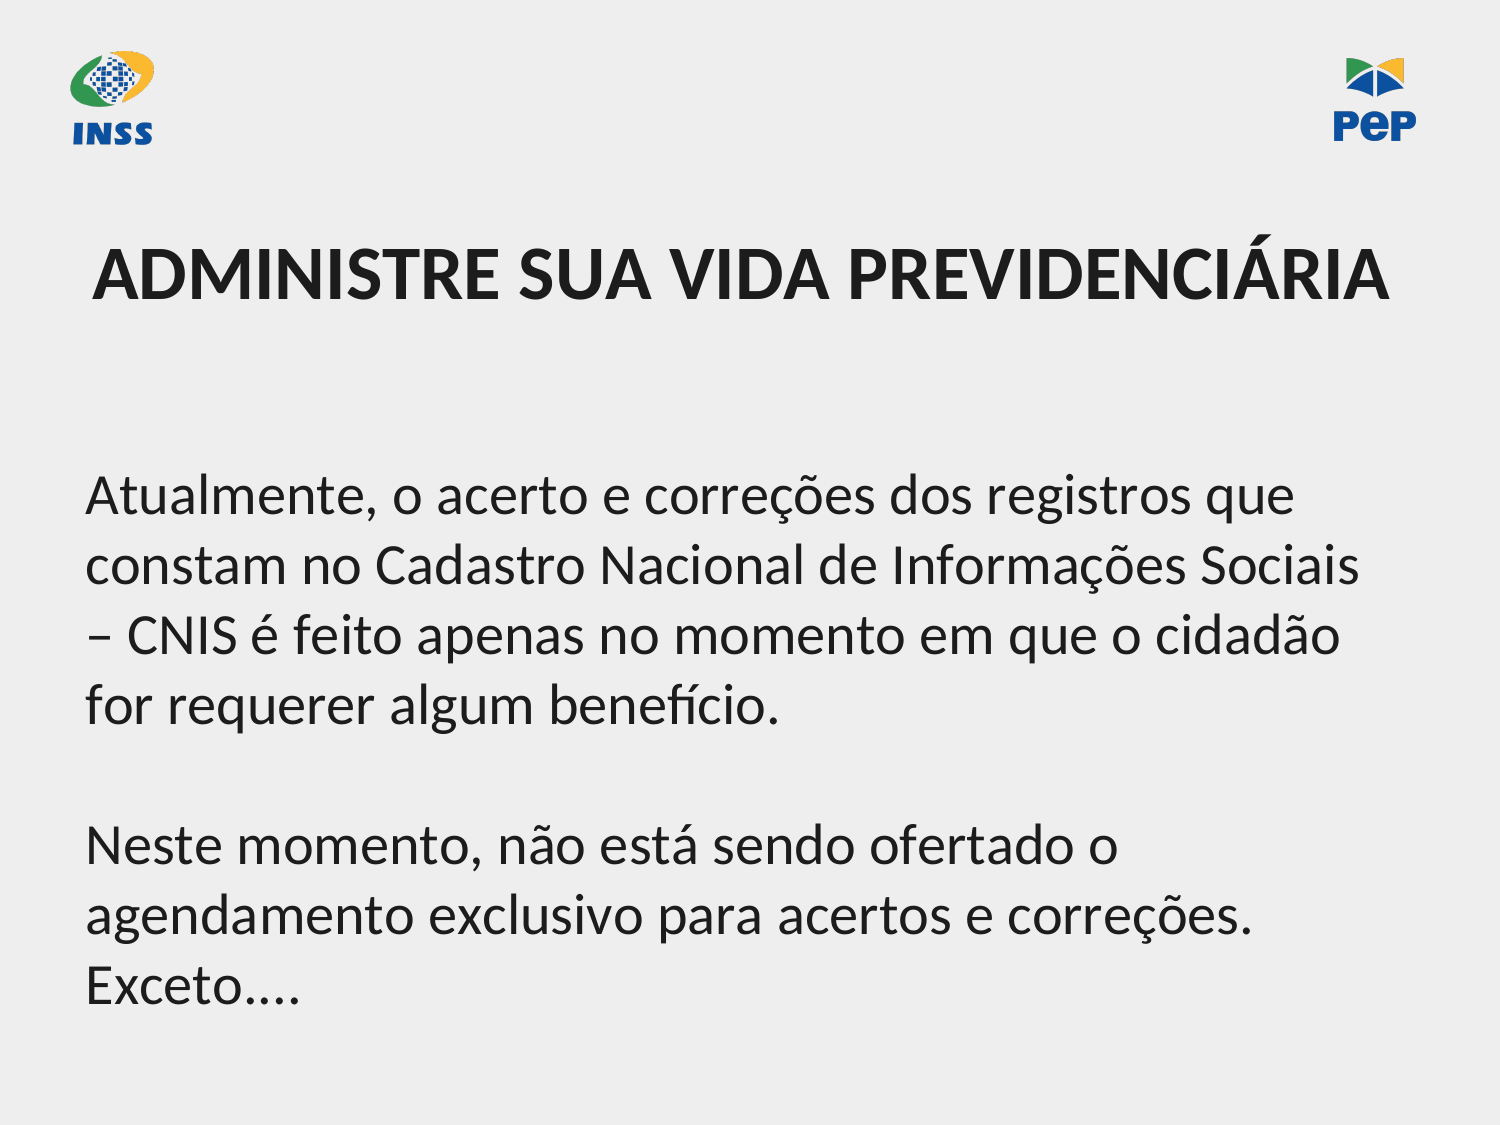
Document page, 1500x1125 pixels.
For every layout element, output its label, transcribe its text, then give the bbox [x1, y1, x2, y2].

picture [1334, 58, 1416, 141]
title ADMINISTRE SUA VIDA PREVIDENCIÁRIA [59, 175, 1426, 363]
picture [70, 51, 154, 145]
text_box Atualmente, o acerto e correções dos registros que constam no Cadastro Nacional de Informações Sociais – CNIS é feito apenas no momento em que o cidadão for requerer algum benefício. Neste momento, não está sendo ofertado o agendamento exclusivo para acertos e correções. Exceto.... [70, 448, 1417, 1024]
